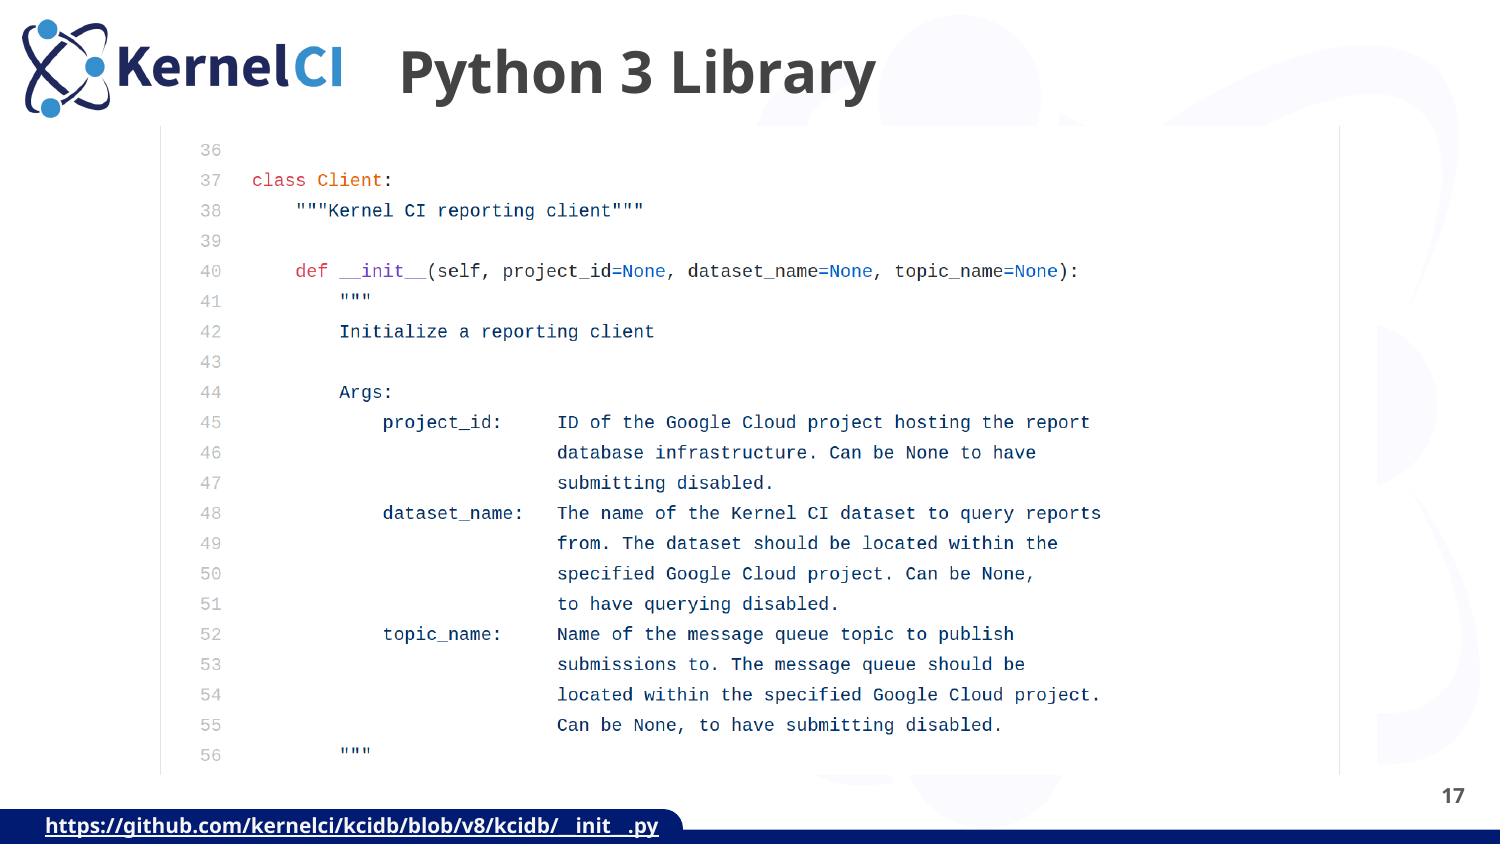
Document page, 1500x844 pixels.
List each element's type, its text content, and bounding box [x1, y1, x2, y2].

slide_number <number> [1389, 764, 1480, 830]
text_box https://github.com/kernelci/kcidb/blob/v8/kcidb/__init__.py [0, 809, 683, 844]
picture [22, 19, 341, 118]
picture [123, 15, 1480, 828]
title Python 3 Library [383, 23, 1455, 117]
